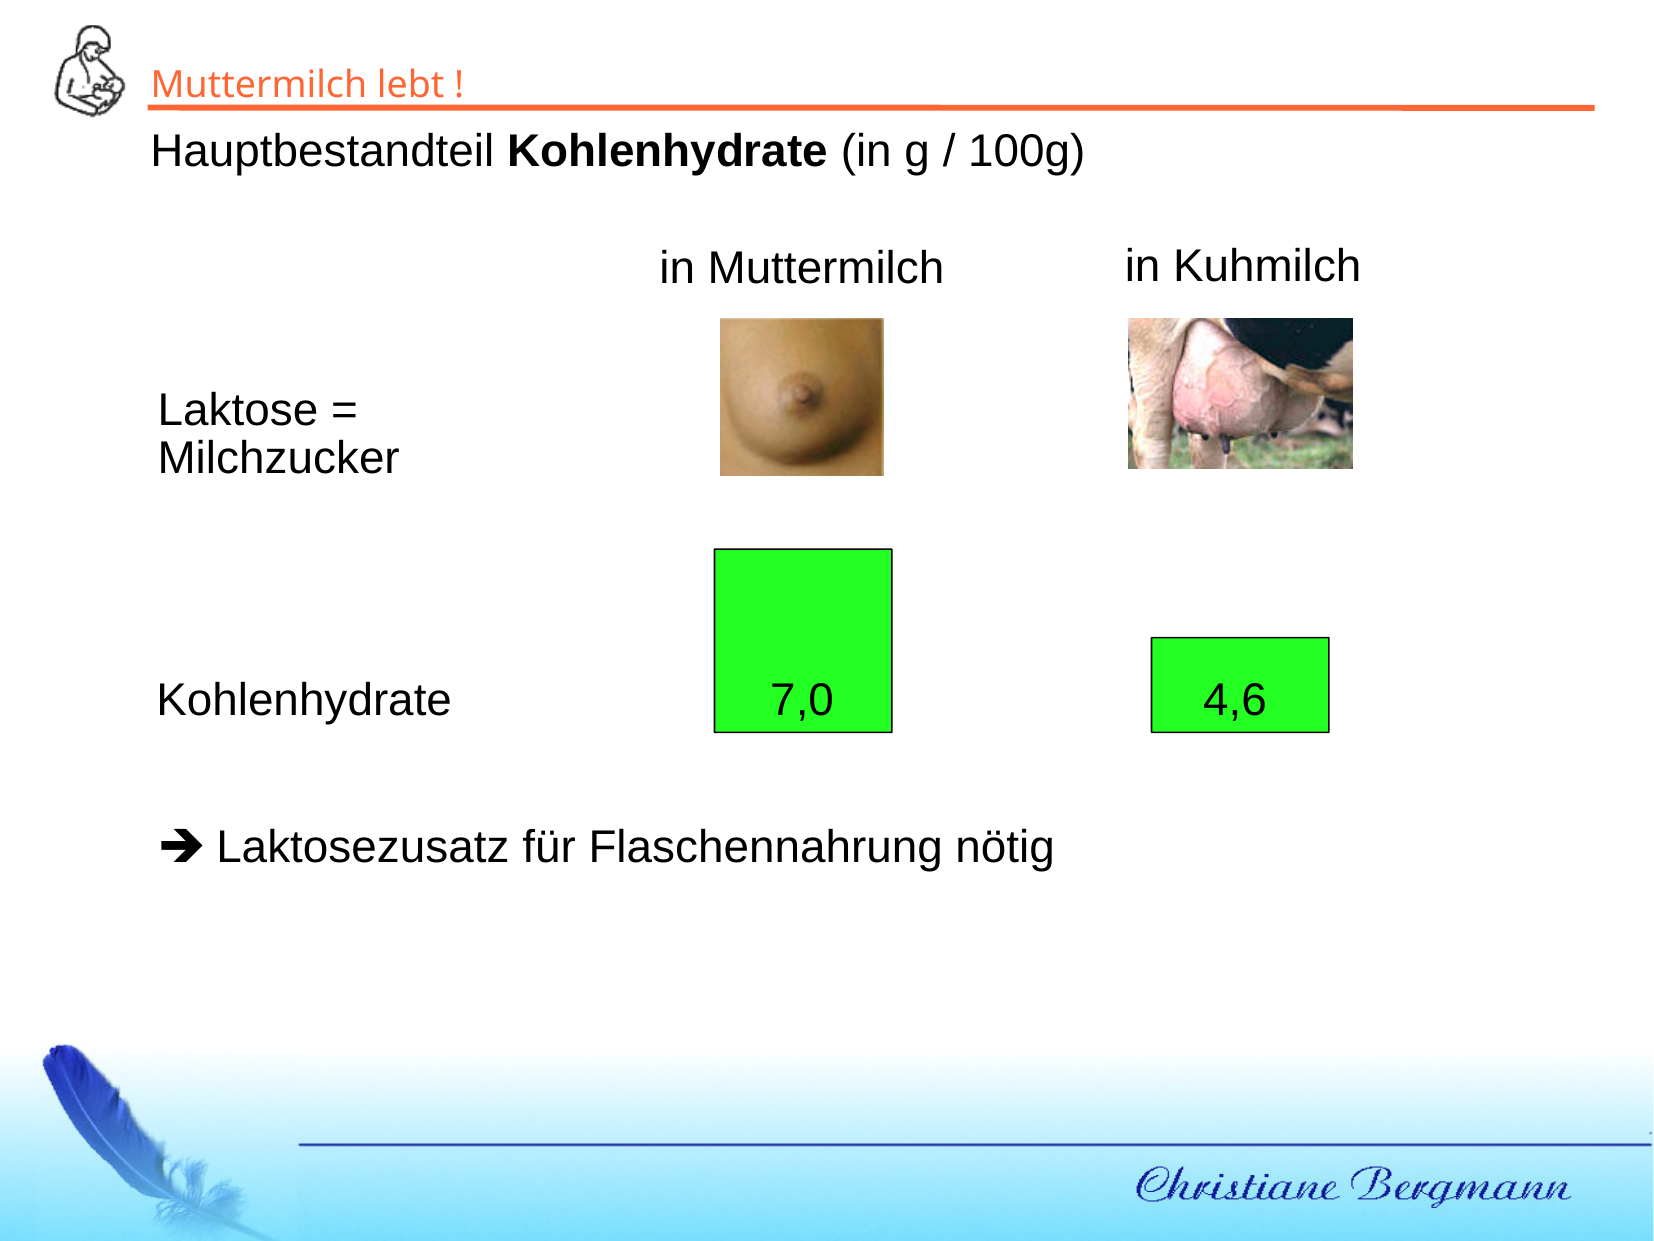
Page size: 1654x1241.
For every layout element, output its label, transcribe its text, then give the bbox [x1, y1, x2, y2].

text_box  Laktosezusatz für Flaschennahrung nötig [142, 817, 1359, 880]
text_box Muttermilch lebt ! [135, 41, 531, 117]
picture [720, 318, 884, 476]
picture [1128, 318, 1353, 470]
text_box in Kuhmilch [1110, 236, 1465, 299]
picture [0, 1033, 1654, 1241]
text_box Hauptbestandteil Kohlenhydrate (in g / 100g) [135, 120, 1388, 184]
text_box Kohlenhydrate 7,0 4,6 [141, 670, 1448, 733]
text_box in Muttermilch [644, 238, 993, 301]
text_box [714, 549, 892, 670]
picture [54, 24, 130, 119]
text_box [1151, 637, 1329, 670]
text_box Laktose = Milchzucker [142, 380, 621, 491]
